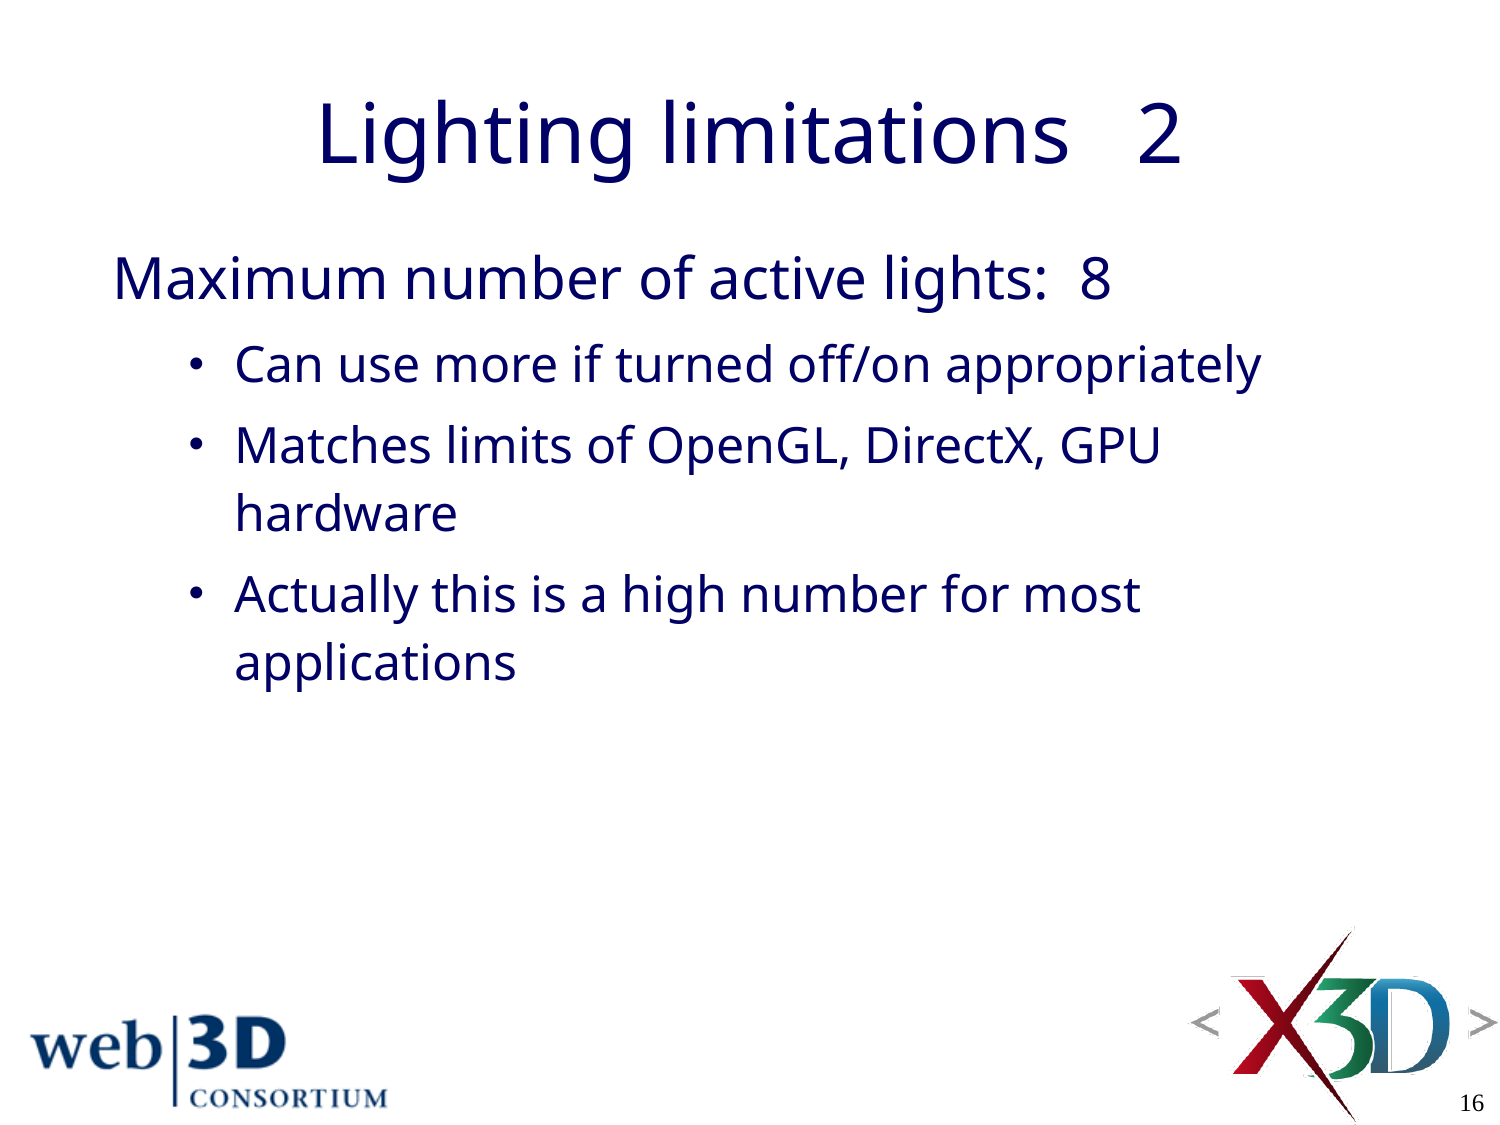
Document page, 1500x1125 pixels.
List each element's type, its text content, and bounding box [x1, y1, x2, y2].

title Lighting limitations 2 [112, 44, 1388, 218]
picture [12, 998, 413, 1118]
list Maximum number of active lights: 8 Can use more if turned off/on appropriately Matches limits of OpenGL, DirectX, GPU hardware Actually this is a high number for most applications [112, 237, 1388, 986]
picture [1187, 926, 1500, 1125]
